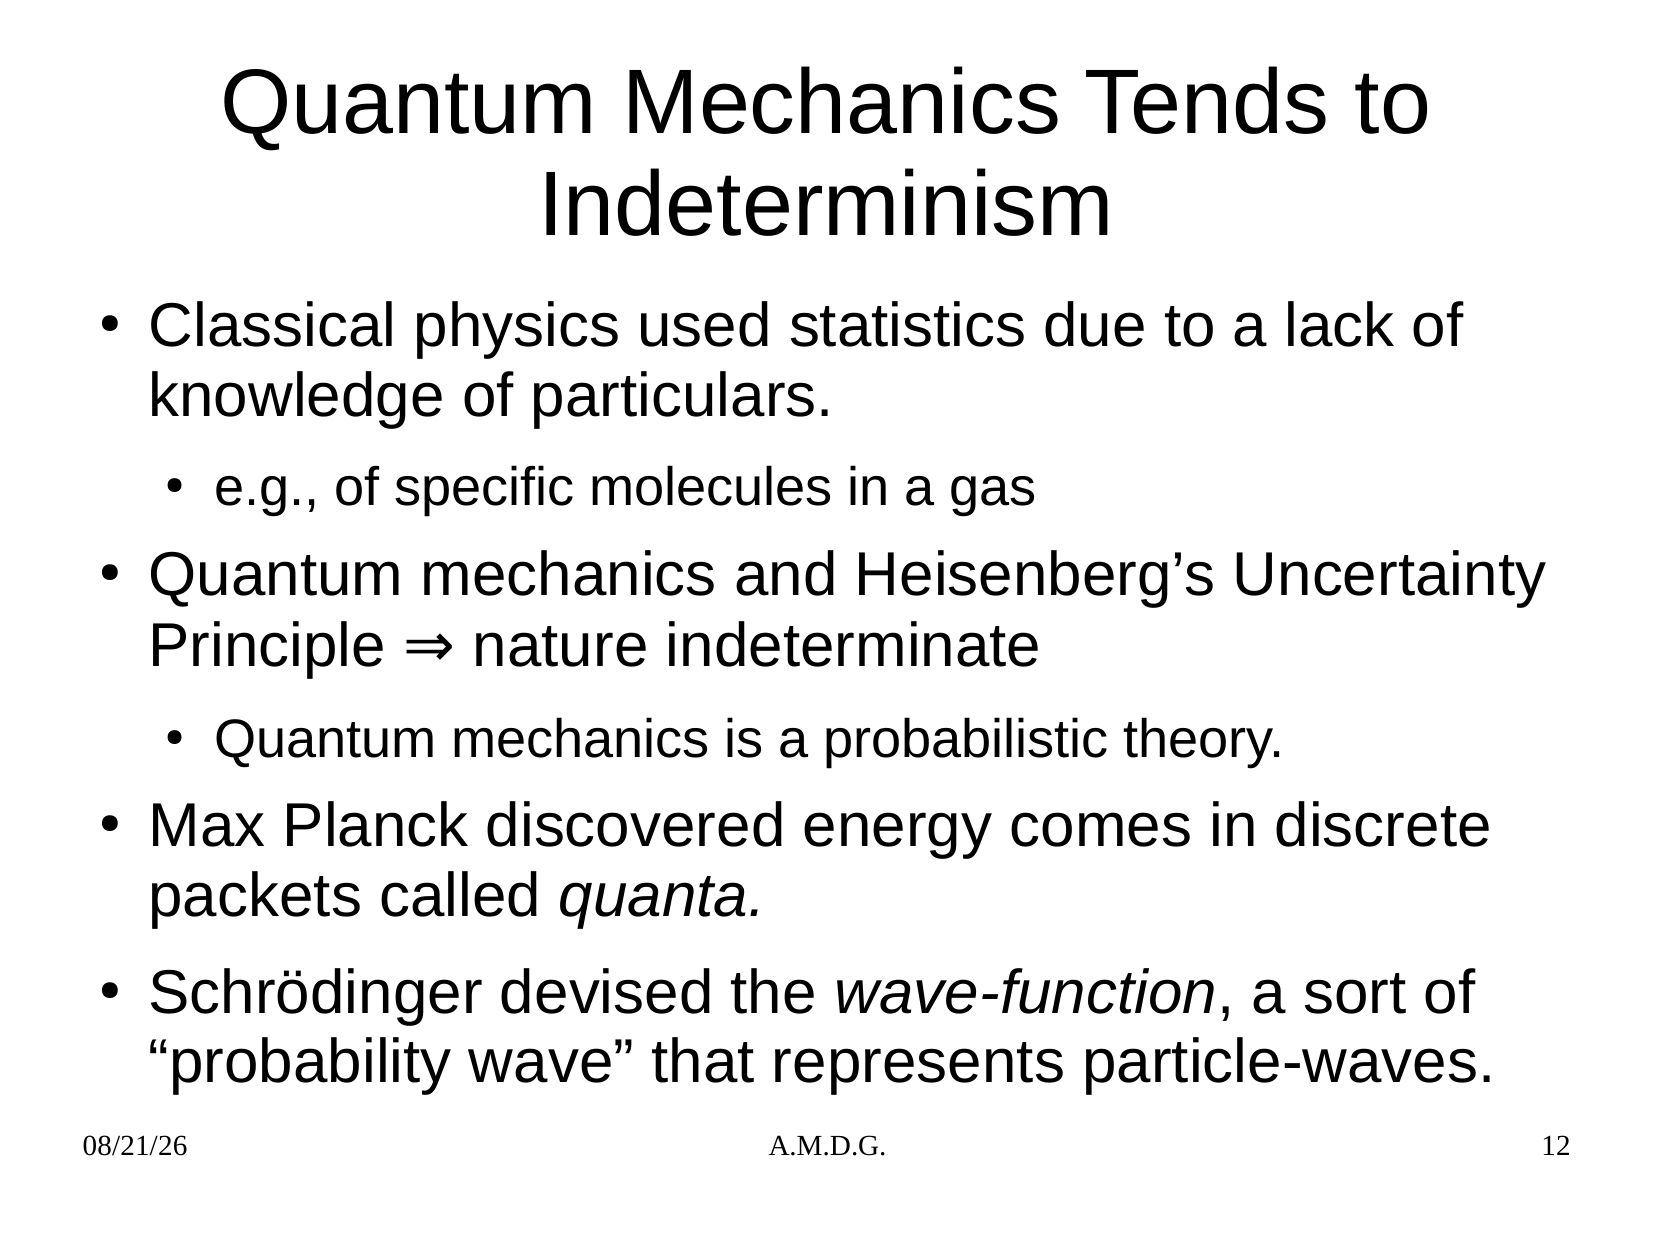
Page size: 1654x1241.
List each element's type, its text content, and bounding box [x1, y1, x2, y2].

title Quantum Mechanics Tends to Indeterminism [82, 49, 1571, 257]
list Classical physics used statistics due to a lack of knowledge of particulars. e.g., of specific molecules in a gas Quantum mechanics and Heisenberg’s Uncertainty Principle ⇒ nature indeterminate Quantum mechanics is a probabilistic theory. Max Planck discovered energy comes in discrete packets called quanta. Schrödinger devised the wave-function, a sort of “probability wave” that represents particle-waves. [82, 290, 1571, 1109]
